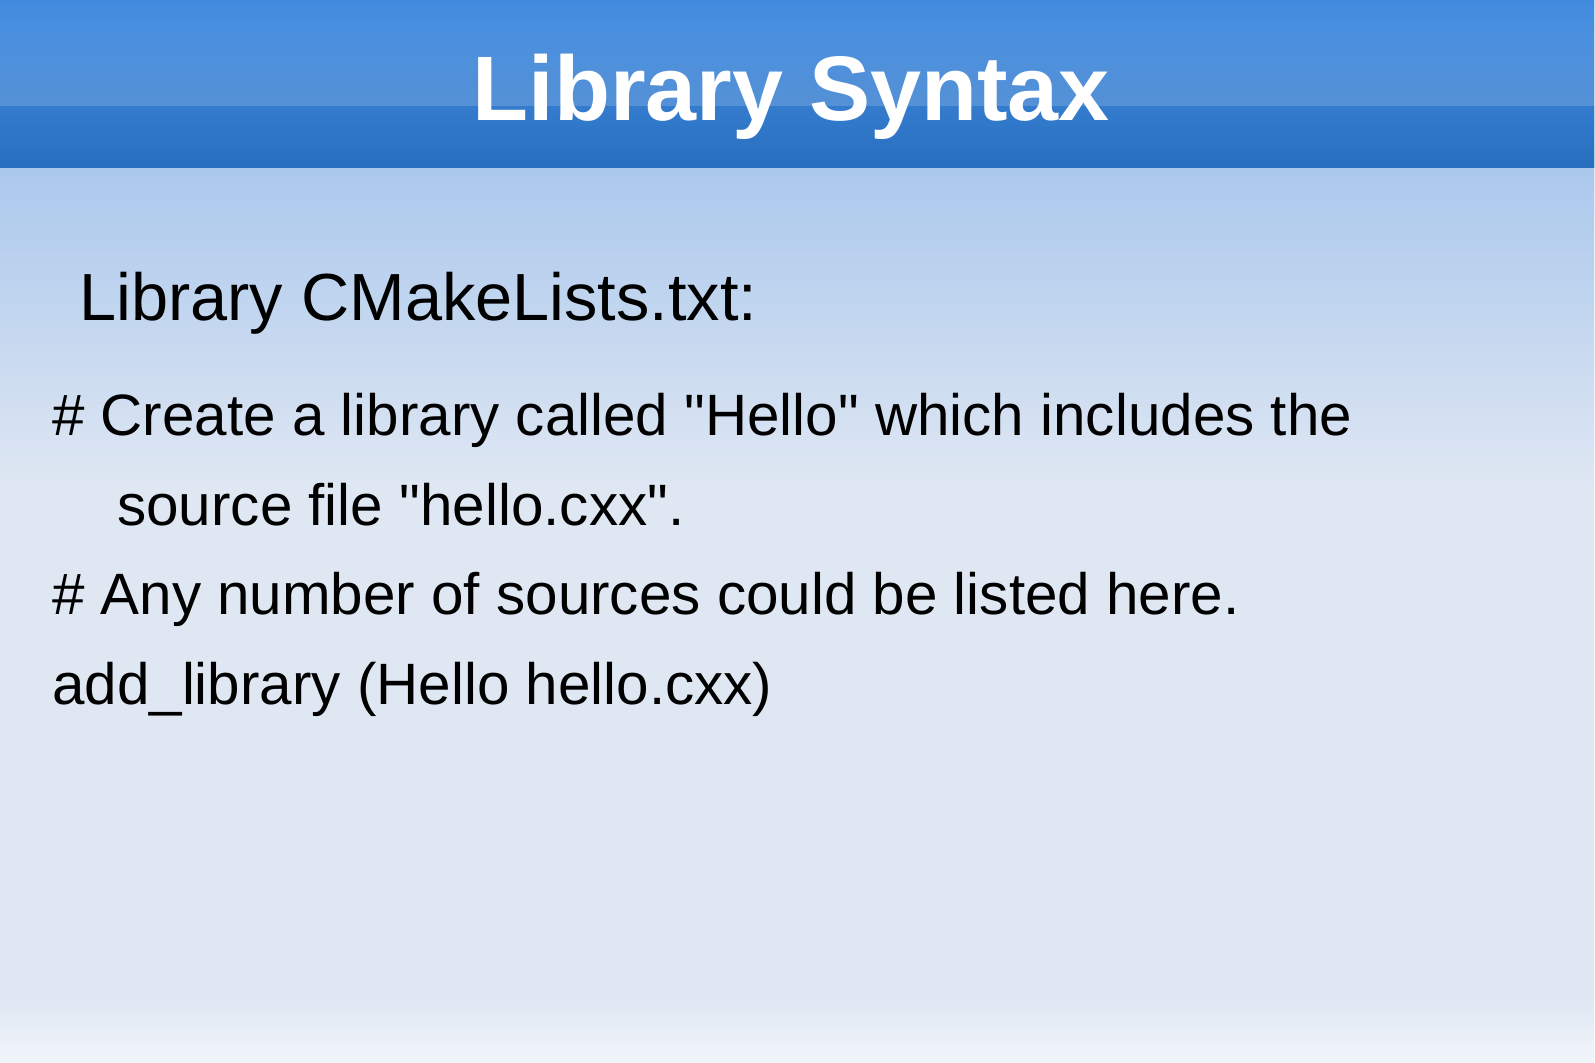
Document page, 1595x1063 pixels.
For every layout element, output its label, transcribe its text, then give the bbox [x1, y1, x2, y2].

picture [0, 0, 1595, 1063]
title Library Syntax [74, 0, 1510, 178]
subtitle Library CMakeLists.txt: [79, 256, 1538, 338]
text_box # Create a library called "Hello" which includes the source file "hello.cxx". # Any number of sources could be listed here. add_library (Hello hello.cxx) [37, 375, 1501, 997]
